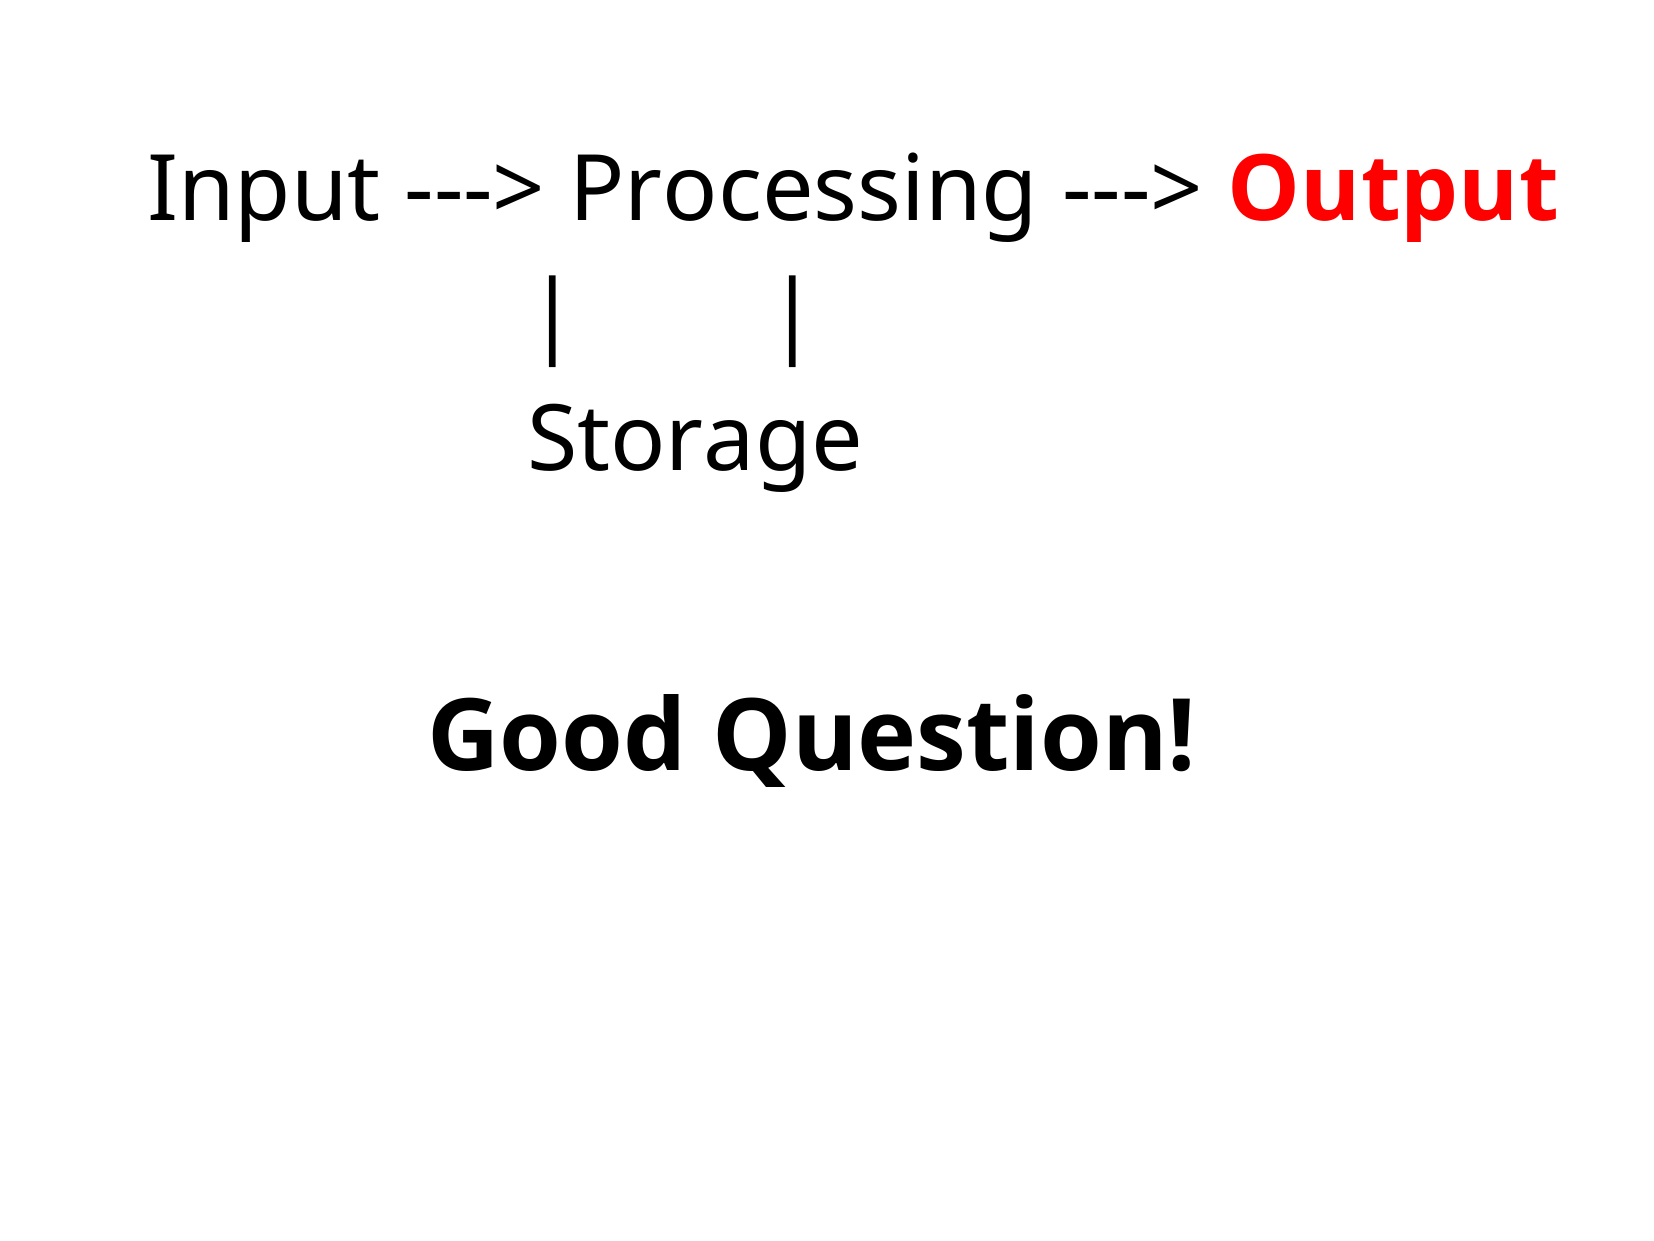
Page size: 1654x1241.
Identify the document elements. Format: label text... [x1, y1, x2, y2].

text_box Good Question! [412, 656, 1163, 788]
text_box Input ---> Processing ---> Output | | Storage [132, 114, 1514, 451]
